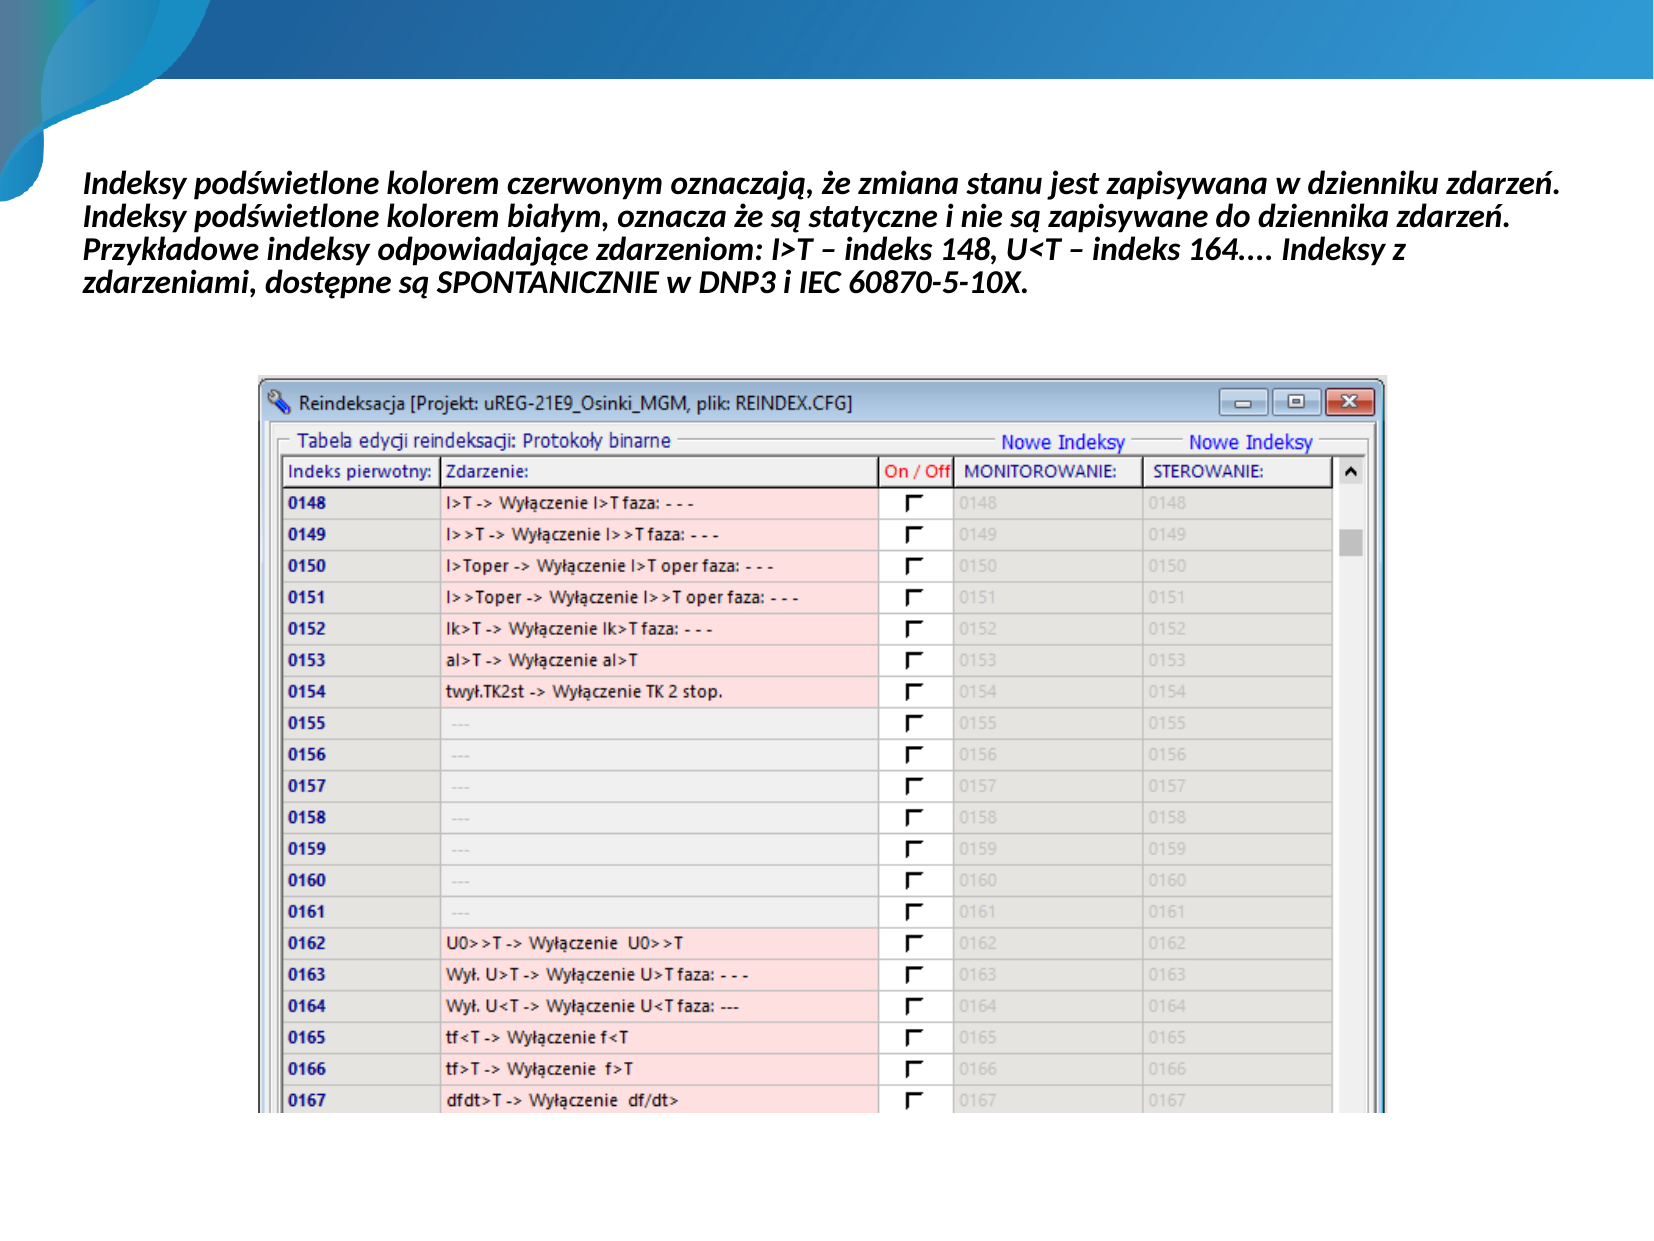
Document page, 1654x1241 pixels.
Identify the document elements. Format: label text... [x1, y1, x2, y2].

picture [0, 0, 1654, 1241]
title Indeksy podświetlone kolorem czerwonym oznaczają, że zmiana stanu jest zapisywana w dzienniku zdarzeń. Indeksy podświetlone kolorem białym, oznacza że są statyczne i nie są zapisywane do dziennika zdarzeń. Przykładowe indeksy odpowiadające zdarzeniom: I>T – indeks 148, U<T – indeks 164.... Indeksy z zdarzeniami, dostępne są SPONTANICZNIE w DNP3 i IEC 60870-5-10X. [82, 132, 1571, 340]
